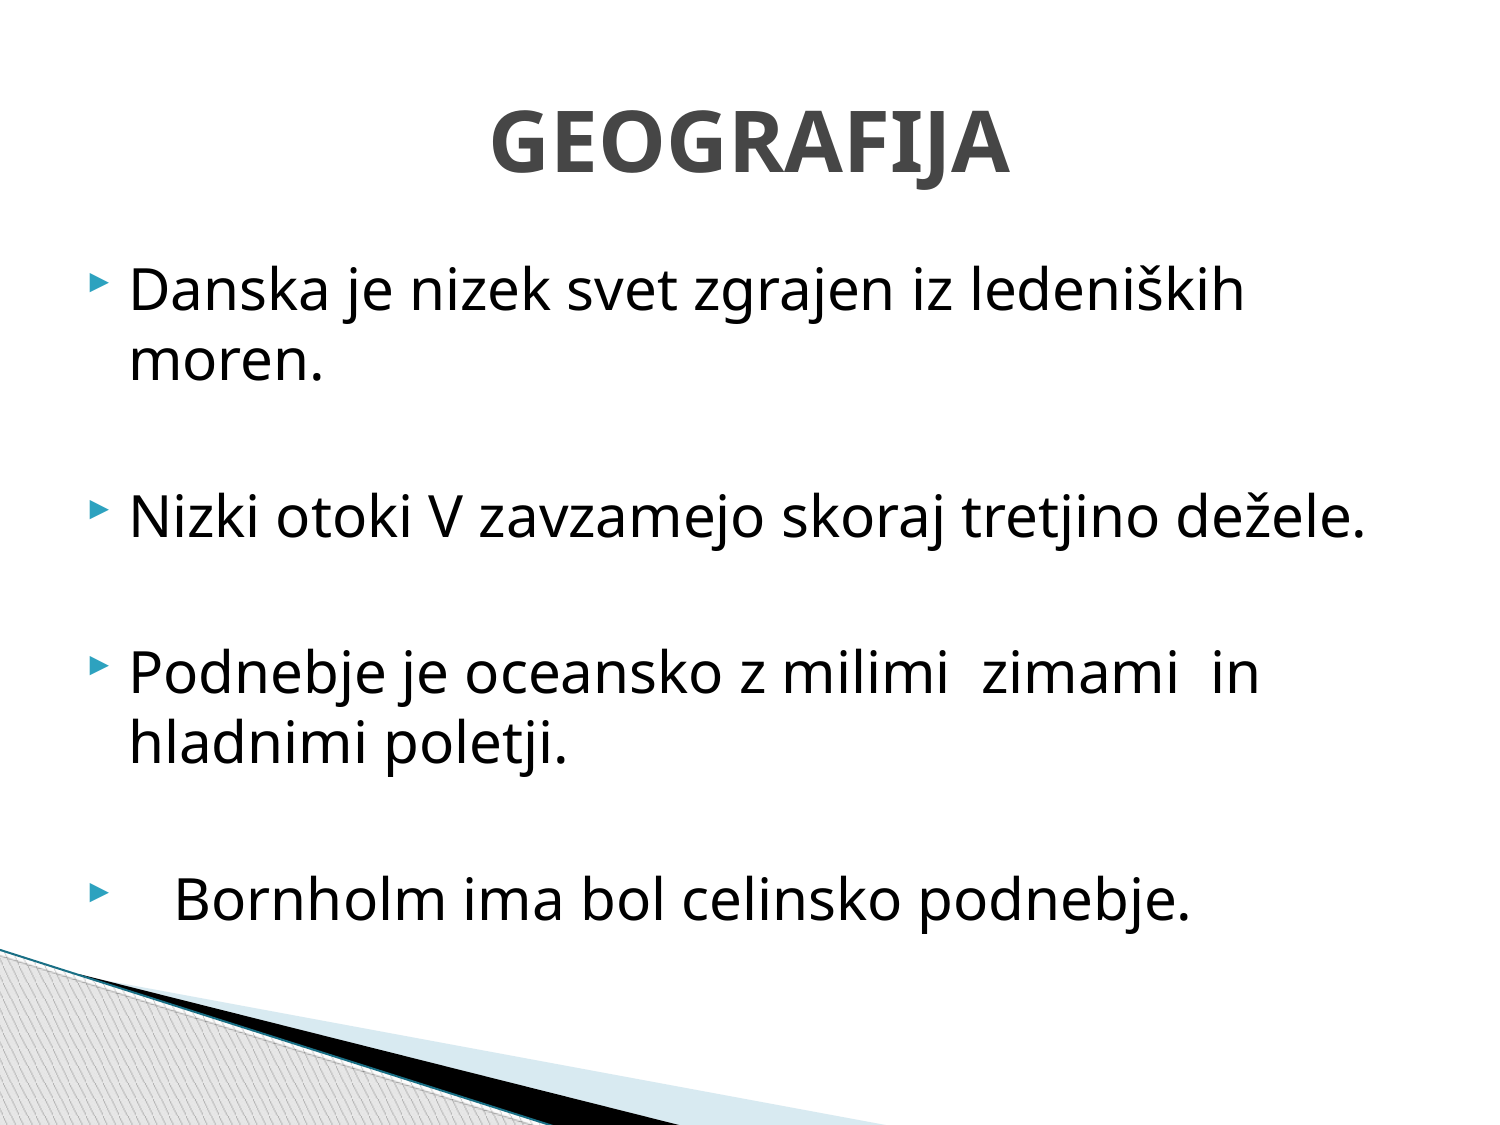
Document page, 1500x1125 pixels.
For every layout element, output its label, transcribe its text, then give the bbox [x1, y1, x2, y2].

title GEOGRAFIJA [75, 45, 1425, 233]
list Danska je nizek svet zgrajen iz ledeniških moren. Nizki otoki V zavzamejo skoraj tretjino dežele. Podnebje je oceansko z milimi zimami in hladnimi poletji. Bornholm ima bol celinsko podnebje. [53, 244, 1449, 995]
